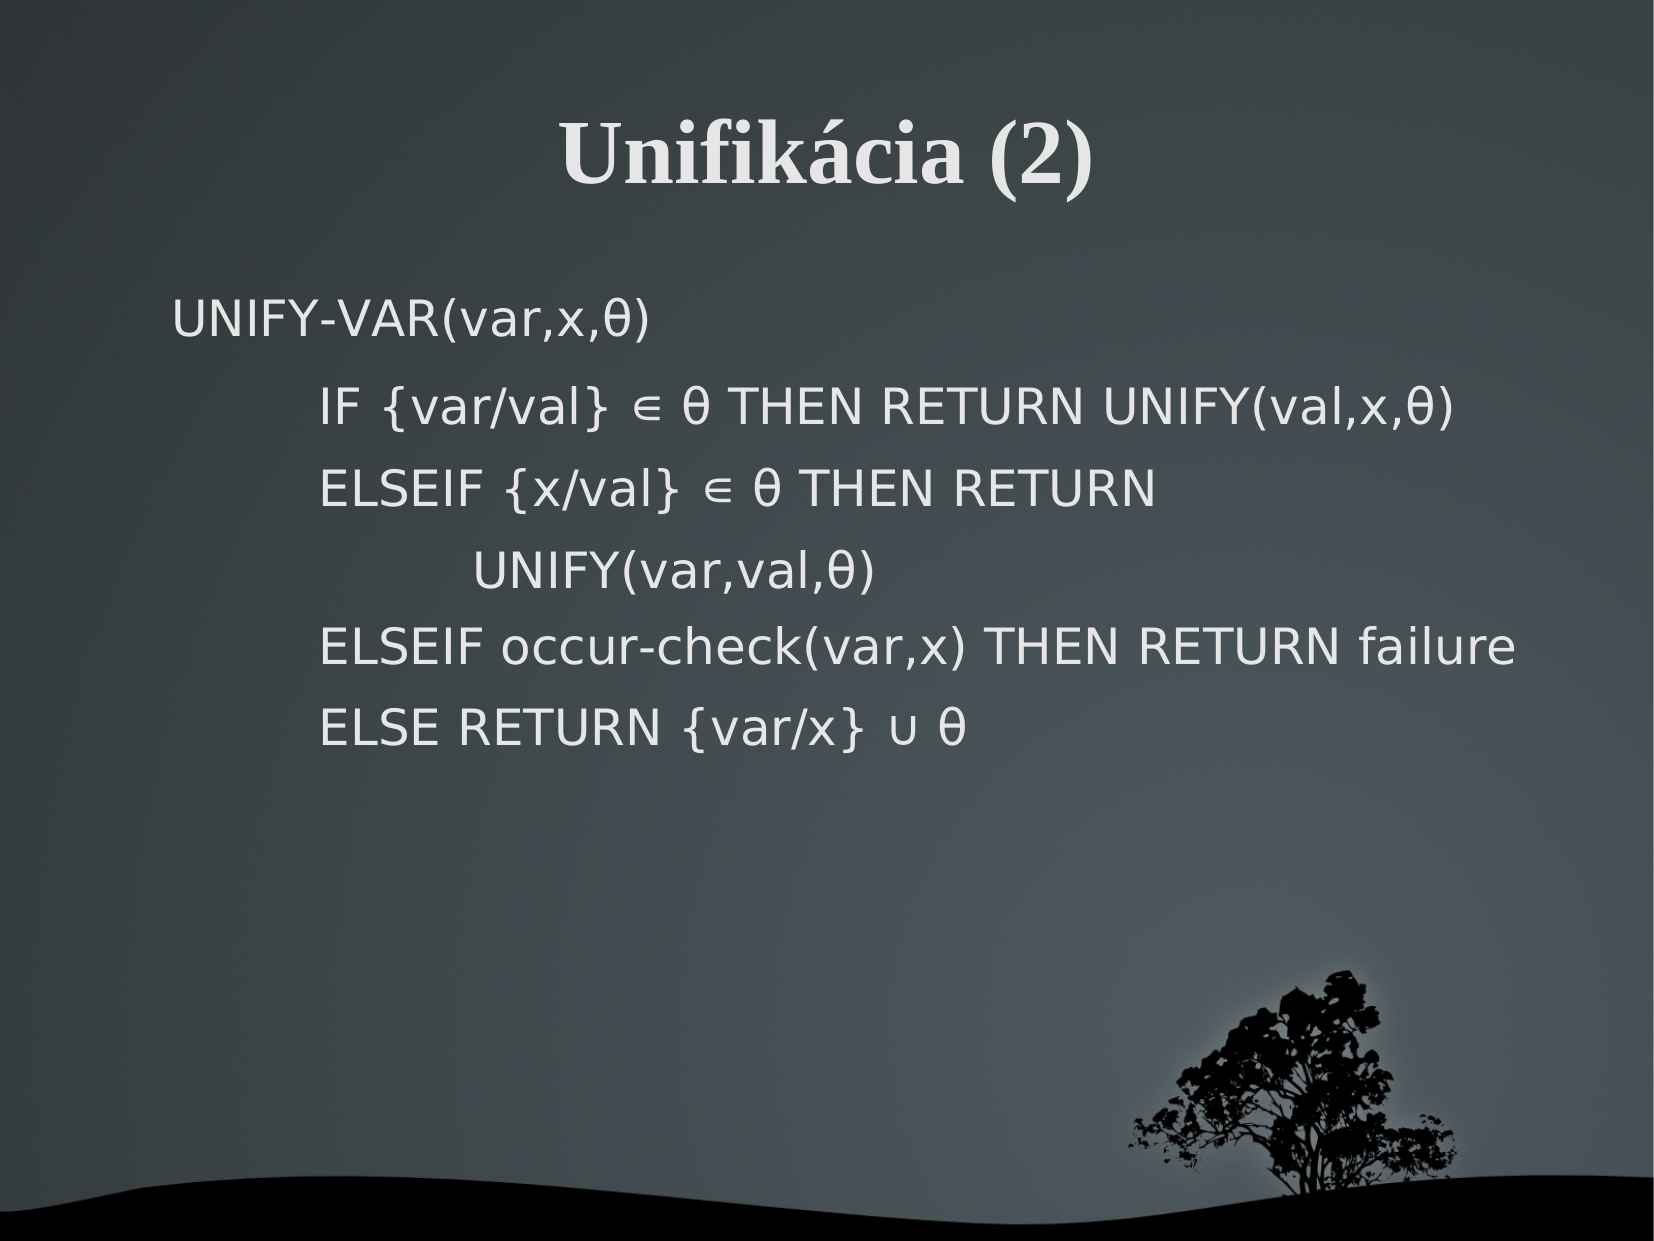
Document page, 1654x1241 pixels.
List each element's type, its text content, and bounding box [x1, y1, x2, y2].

list UNIFY-VAR(var,x,θ) IF {var/val} ∊ θ THEN RETURN UNIFY(val,x,θ) ELSEIF {x/val} ∊ θ THEN RETURN UNIFY(var,val,θ) ELSEIF occur-check(var,x) THEN RETURN failure ELSE RETURN {var/x} ∪ θ [82, 290, 1571, 1094]
picture [0, 0, 1654, 1241]
title Unifikácia (2) [82, 56, 1571, 250]
